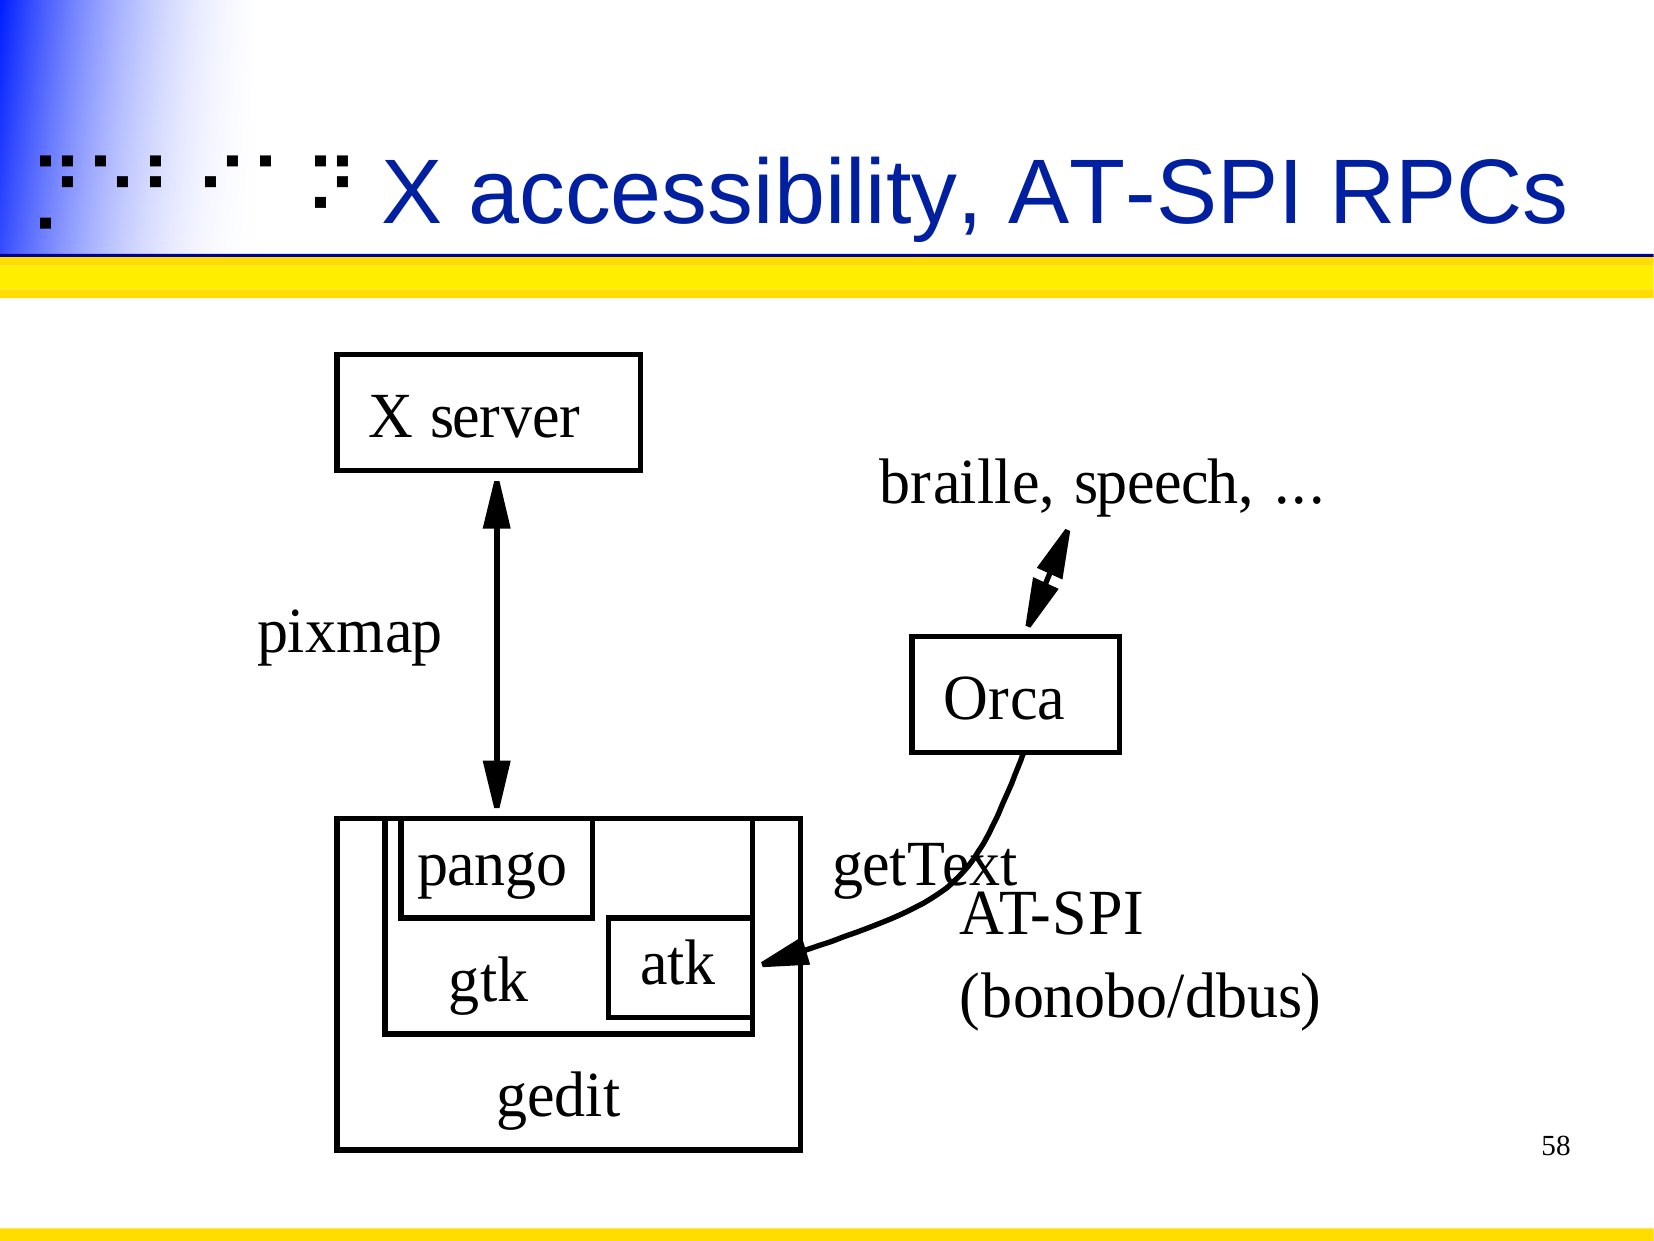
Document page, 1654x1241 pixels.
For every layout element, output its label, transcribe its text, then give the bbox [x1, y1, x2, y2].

picture [234, 332, 1419, 1173]
title X accessibility, AT-SPI RPCs [372, 126, 1571, 257]
